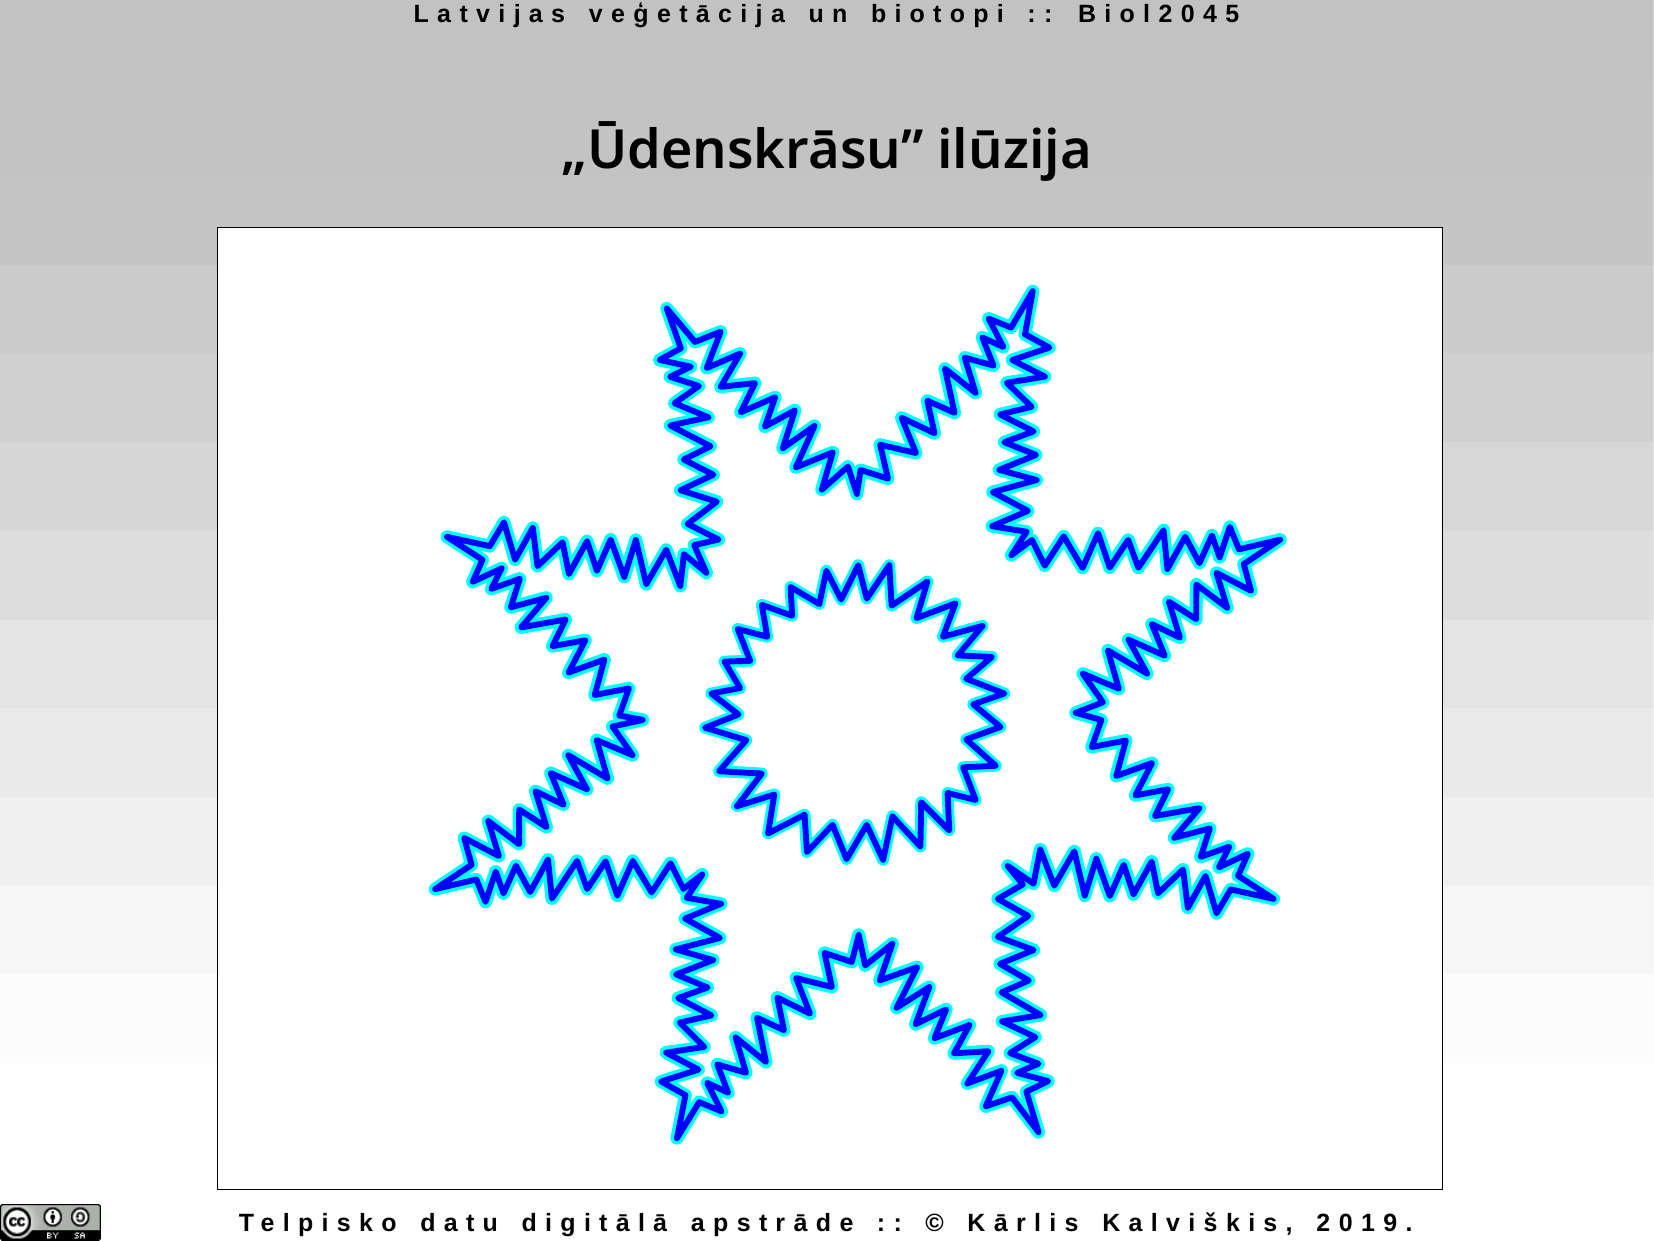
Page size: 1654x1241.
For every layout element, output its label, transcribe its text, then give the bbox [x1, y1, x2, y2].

picture [0, 0, 1654, 1241]
text_box [217, 245, 1443, 1190]
title „Ūdenskrāsu” ilūzija [29, 49, 1625, 245]
